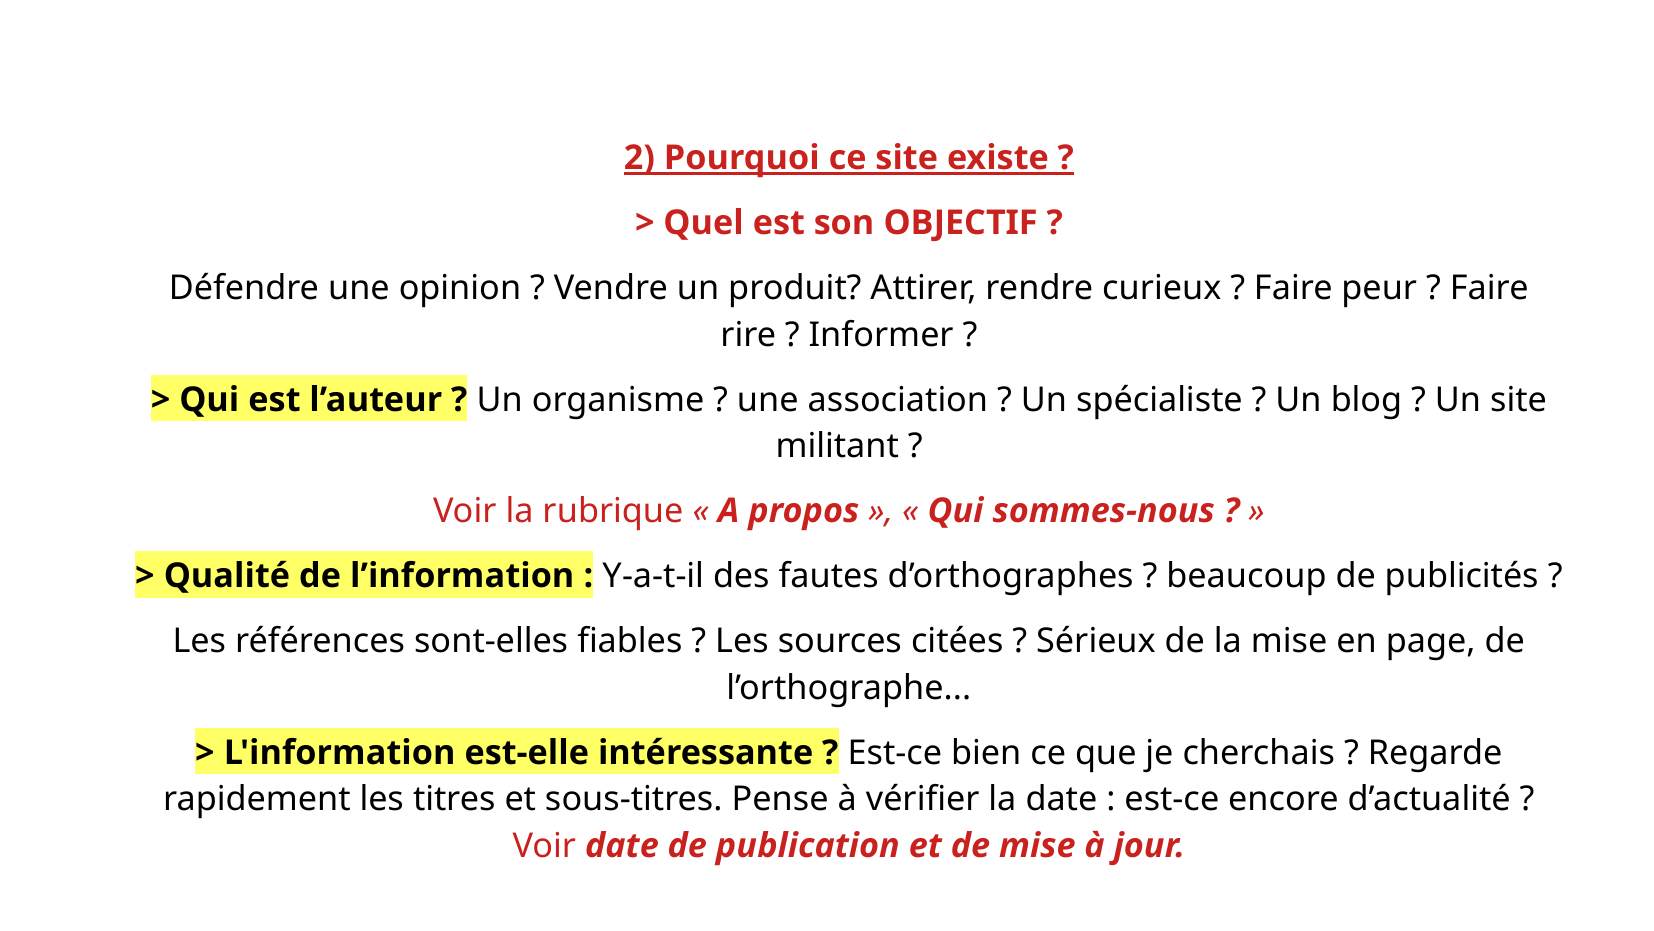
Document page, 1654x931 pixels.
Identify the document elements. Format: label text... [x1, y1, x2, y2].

list 2) Pourquoi ce site existe ? > Quel est son OBJECTIF ? Défendre une opinion ? Vendre un produit? Attirer, rendre curieux ? Faire peur ? Faire rire ? Informer ? > Qui est l’auteur ? Un organisme ? une association ? Un spécialiste ? Un blog ? Un site militant ? Voir la rubrique « A propos », « Qui sommes-nous ? » > Qualité de l’information : Y-a-t-il des fautes d’orthographes ? beaucoup de publicités ? Les références sont-elles fiables ? Les sources citées ? Sérieux de la mise en page, de l’orthographe... > L'information est-elle intéressante ? Est-ce bien ce que je cherchais ? Regarde rapidement les titres et sous-titres. Pense à vérifier la date : est-ce encore d’actualité ? Voir date de publication et de mise à jour. [82, 132, 1571, 895]
